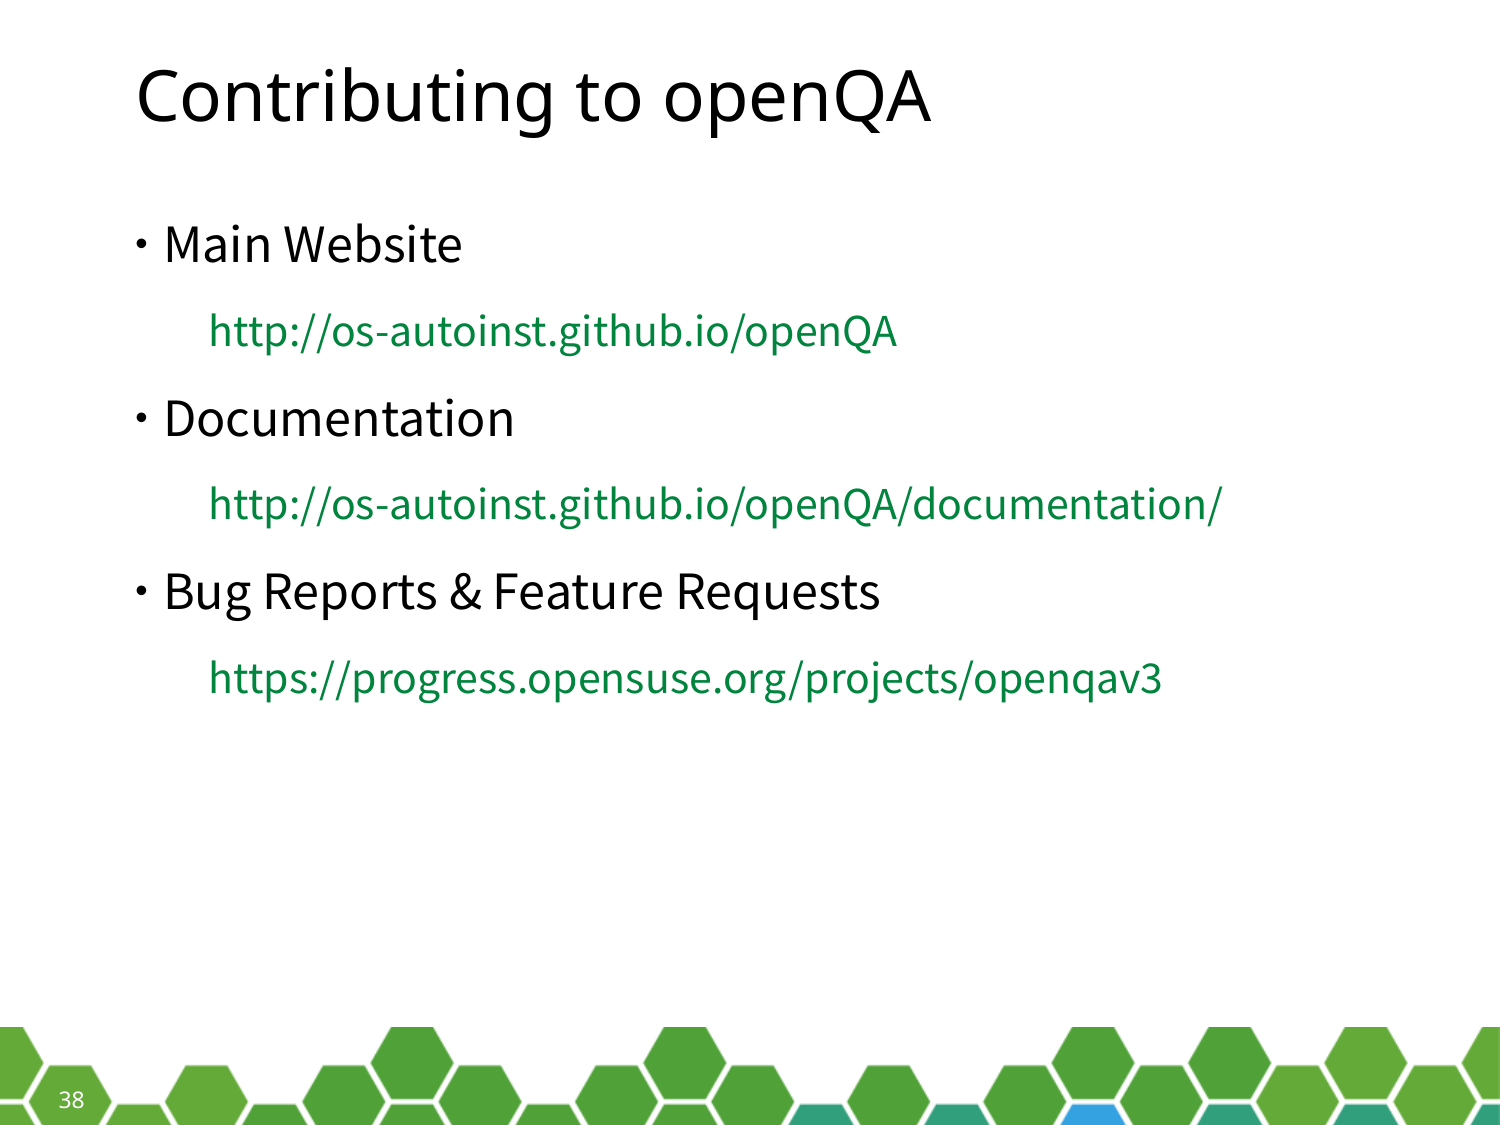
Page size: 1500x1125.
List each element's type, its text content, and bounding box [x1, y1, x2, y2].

list Main Website http://os-autoinst.github.io/openQA Documentation http://os-autoinst.github.io/openQA/documentation/ Bug Reports & Feature Requests https://progress.opensuse.org/projects/openqav3 [135, 208, 1372, 862]
picture [0, 1027, 1500, 1125]
title Contributing to openQA [135, 12, 1372, 175]
